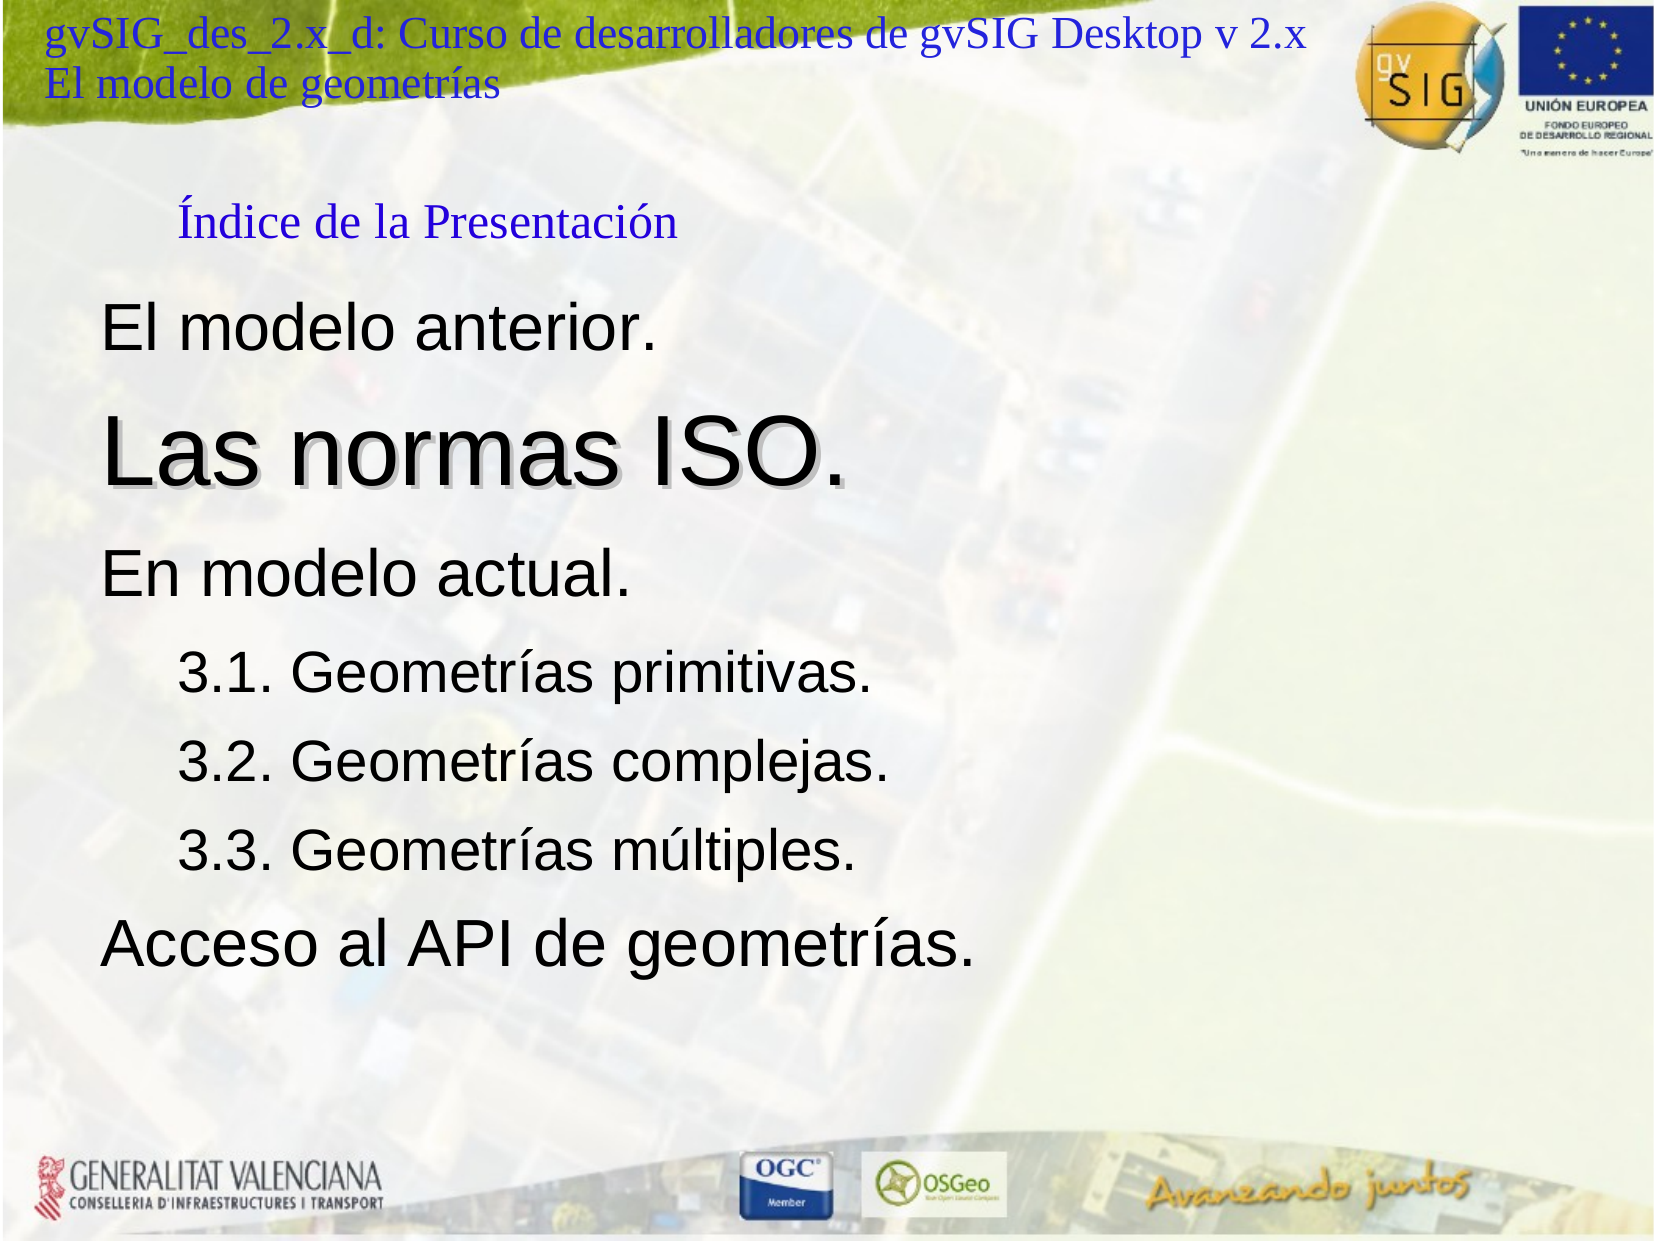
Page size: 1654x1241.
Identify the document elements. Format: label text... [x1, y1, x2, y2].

list El modelo anterior. Las normas ISO. En modelo actual. 3.1. Geometrías primitivas. 3.2. Geometrías complejas. 3.3. Geometrías múltiples. Acceso al API de geometrías. [82, 290, 1571, 1076]
picture [2, 0, 1654, 1241]
title Índice de la Presentación [177, 95, 1329, 347]
